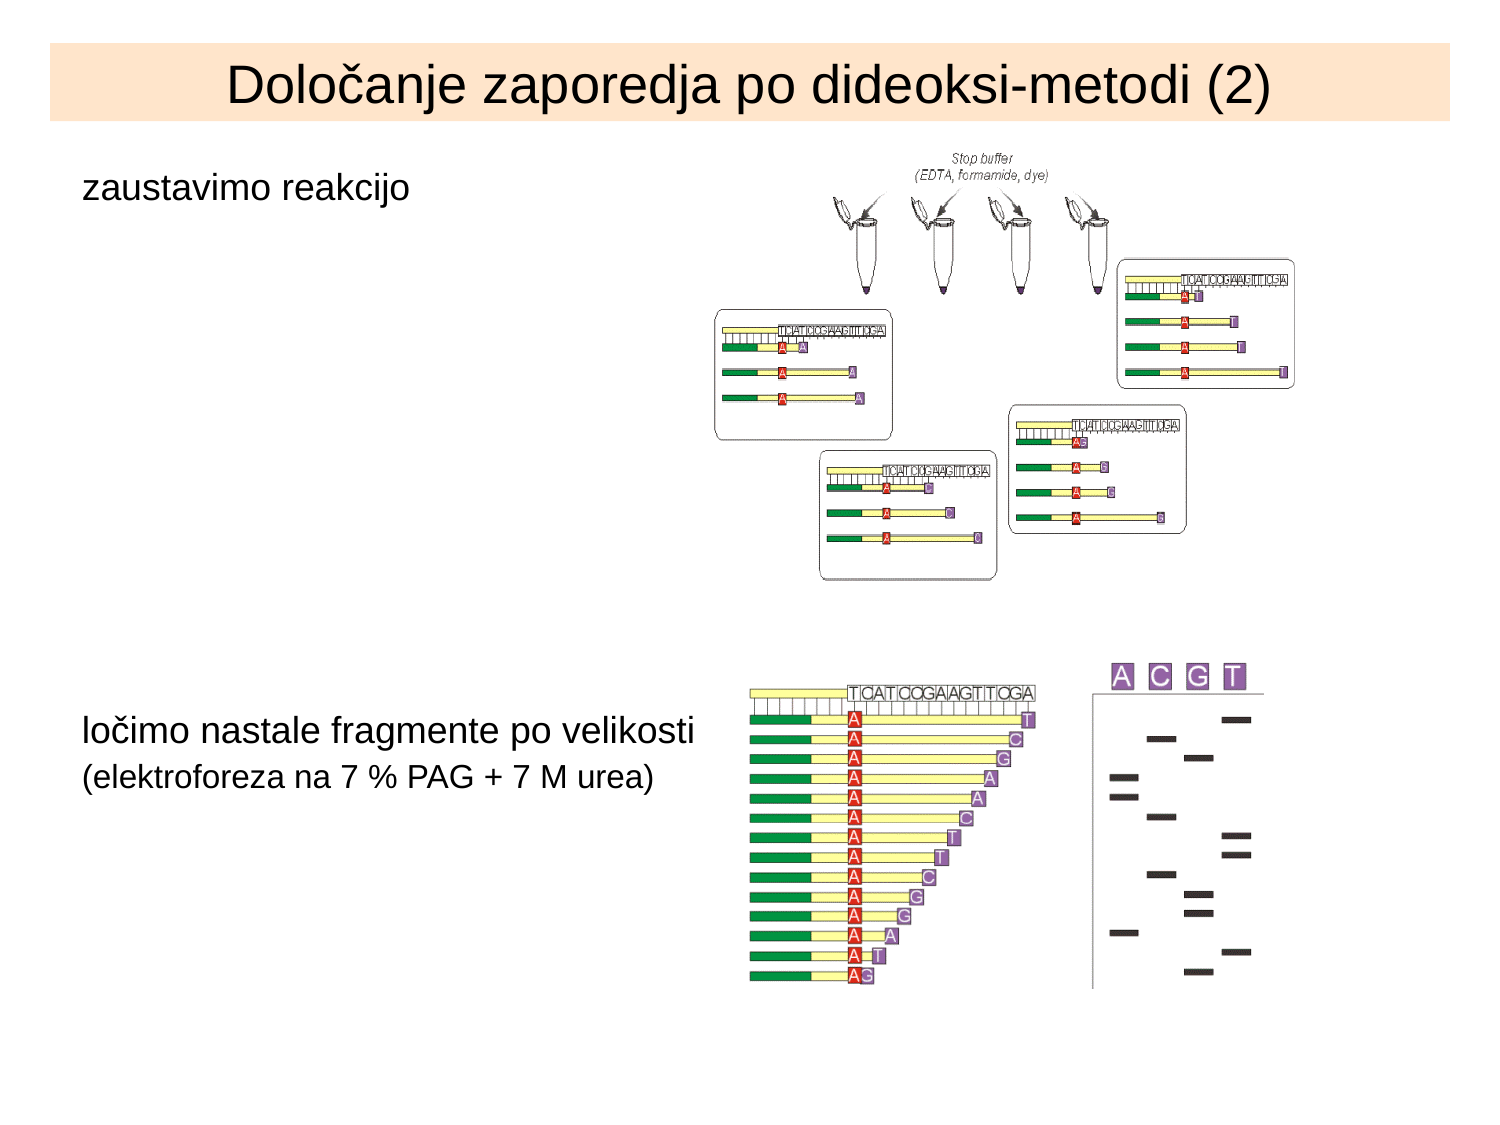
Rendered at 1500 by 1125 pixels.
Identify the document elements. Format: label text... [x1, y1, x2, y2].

picture [739, 657, 1265, 990]
picture [708, 148, 1307, 592]
list zaustavimo reakcijo ločimo nastale fragmente po velikosti (elektroforeza na 7 % PAG + 7 M urea) [66, 155, 727, 953]
text_box Določanje zaporedja po dideoksi-metodi (2) [50, 43, 1450, 122]
